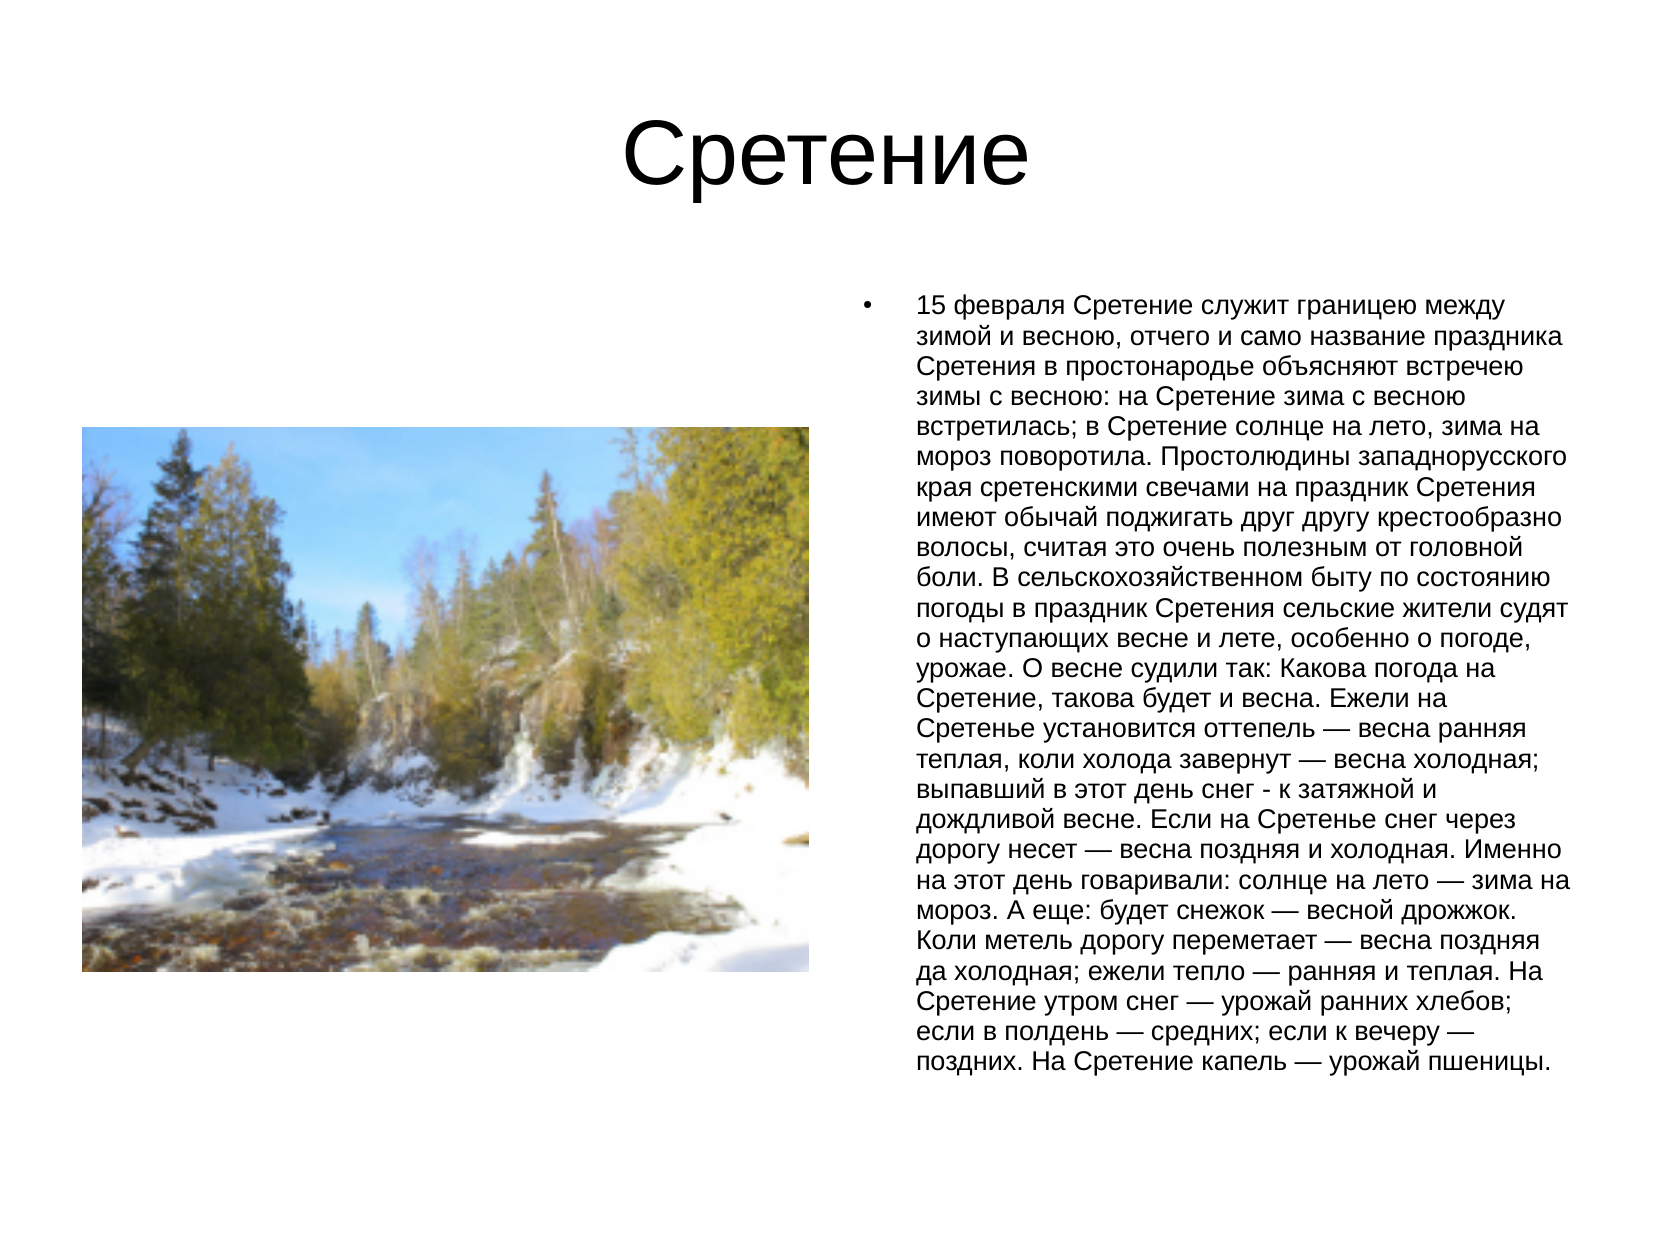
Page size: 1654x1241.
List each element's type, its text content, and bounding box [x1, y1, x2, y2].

list 15 февраля Сретение служит границею между зимой и весною, отчего и само название праздника Сретения в простонародье объясняют встречею зимы с весною: на Сретение зима с весною встретилась; в Сретение солнце на лето, зима на мороз поворотила. Простолюдины западнорусского края сретенскими свечами на праздник Сретения имеют обычай поджигать друг другу крестообразно волосы, считая это очень полезным от головной боли. В сельскохозяйственном быту по состоянию погоды в праздник Сретения сельские жители судят о наступающих весне и лете, особенно о погоде, урожае. О весне судили так: Какова погода на Сретение, такова будет и весна. Ежели на Сретенье установится оттепель — весна ранняя теплая, коли холода завернут — весна холодная; выпавший в этот день снег - к затяжной и дождливой весне. Если на Сретенье снег через дорогу несет — весна поздняя и холодная. Именно на этот день говаривали: солнце на лето — зима на мороз. А еще: будет снежок — весной дрожжок. Коли метель дорогу переметает — весна поздняя да холодная; ежели тепло — ранняя и теплая. На Сретение утром снег — урожай ранних хлебов; если в полдень — средних; если к вечеру — поздних. На Сретение капель — урожай пшеницы. [845, 290, 1572, 1130]
title Сретение [82, 49, 1571, 257]
picture [82, 427, 809, 972]
